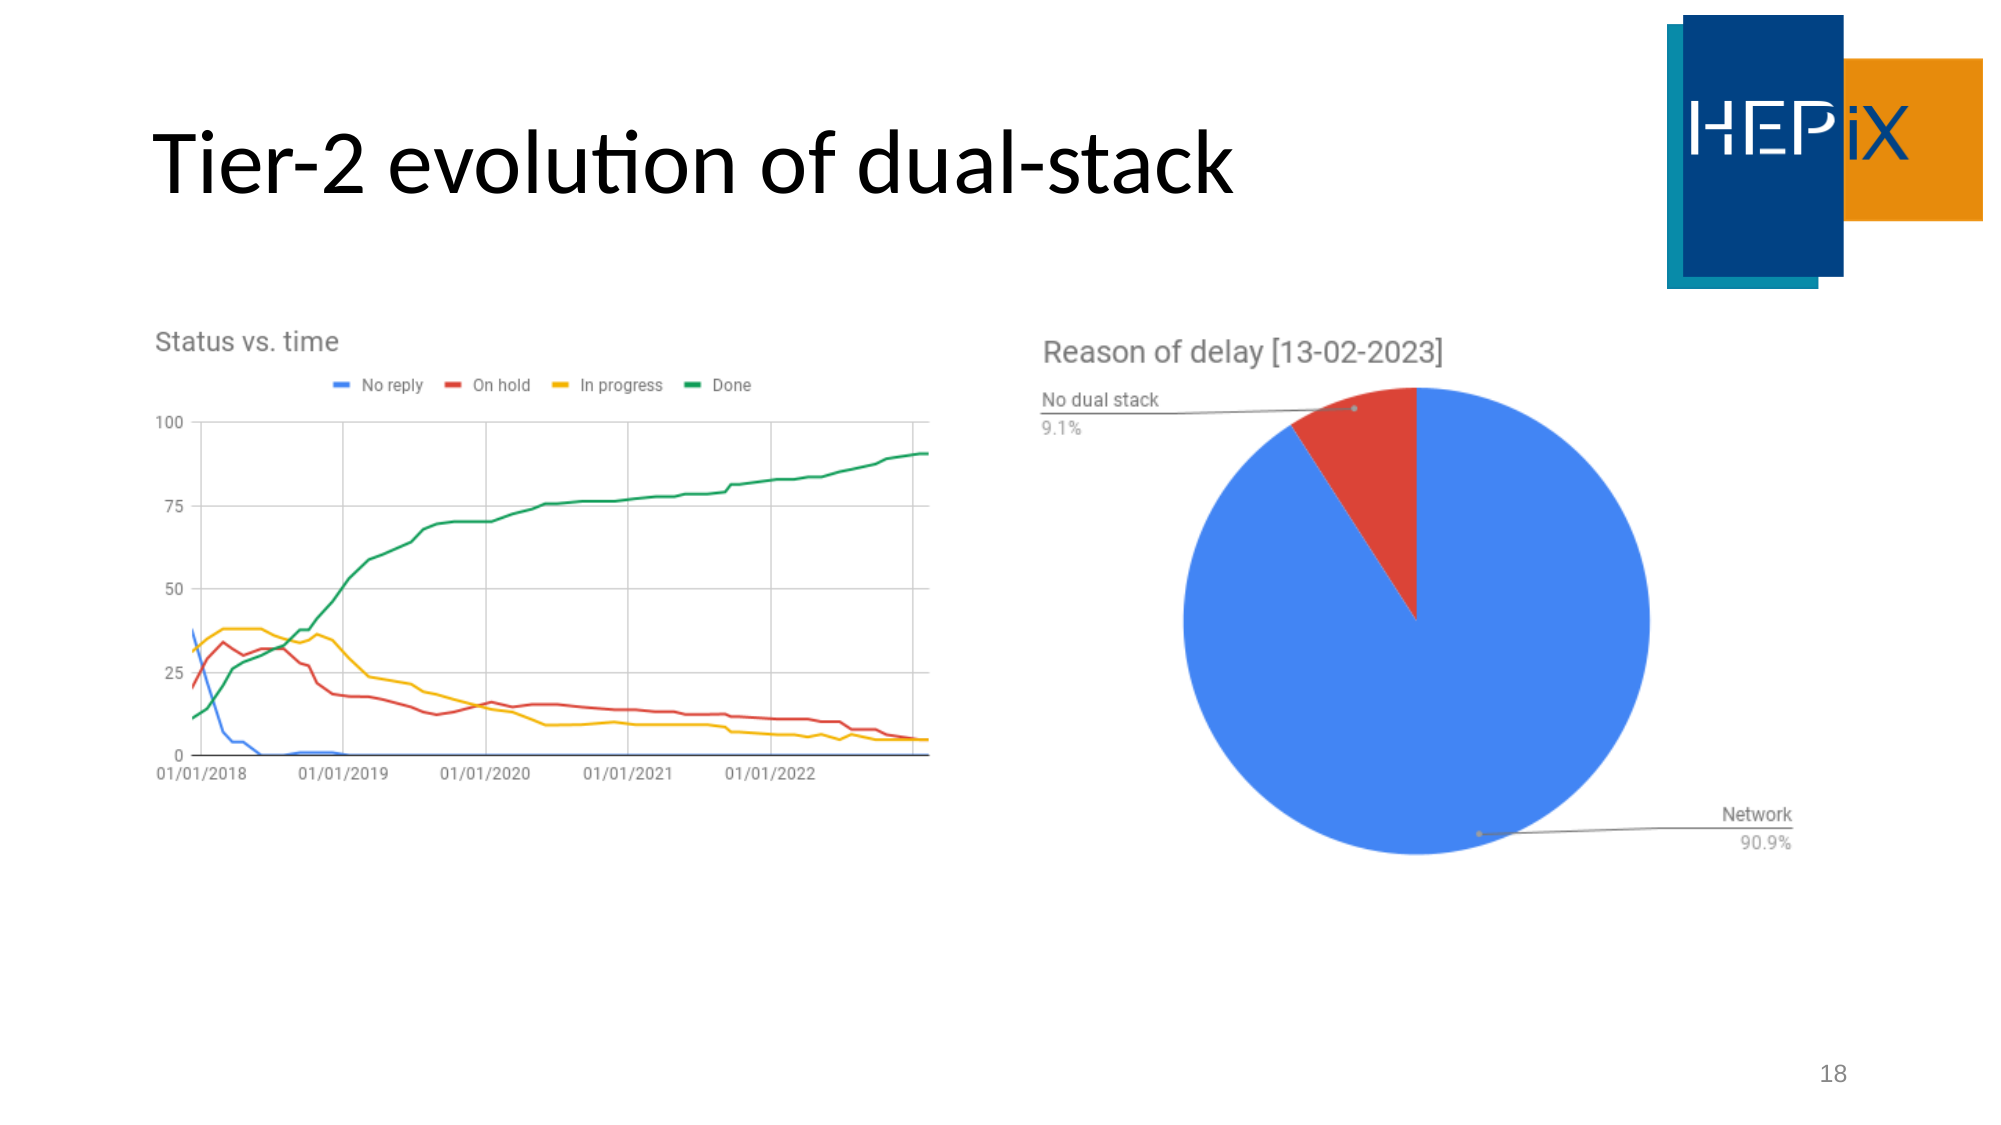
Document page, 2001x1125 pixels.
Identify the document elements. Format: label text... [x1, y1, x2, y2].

picture [1012, 302, 1822, 884]
slide_number <number> [1412, 1042, 1863, 1103]
picture [1667, 15, 1983, 289]
title Tier-2 evolution of dual-stack [137, 59, 1863, 278]
picture [129, 299, 955, 810]
